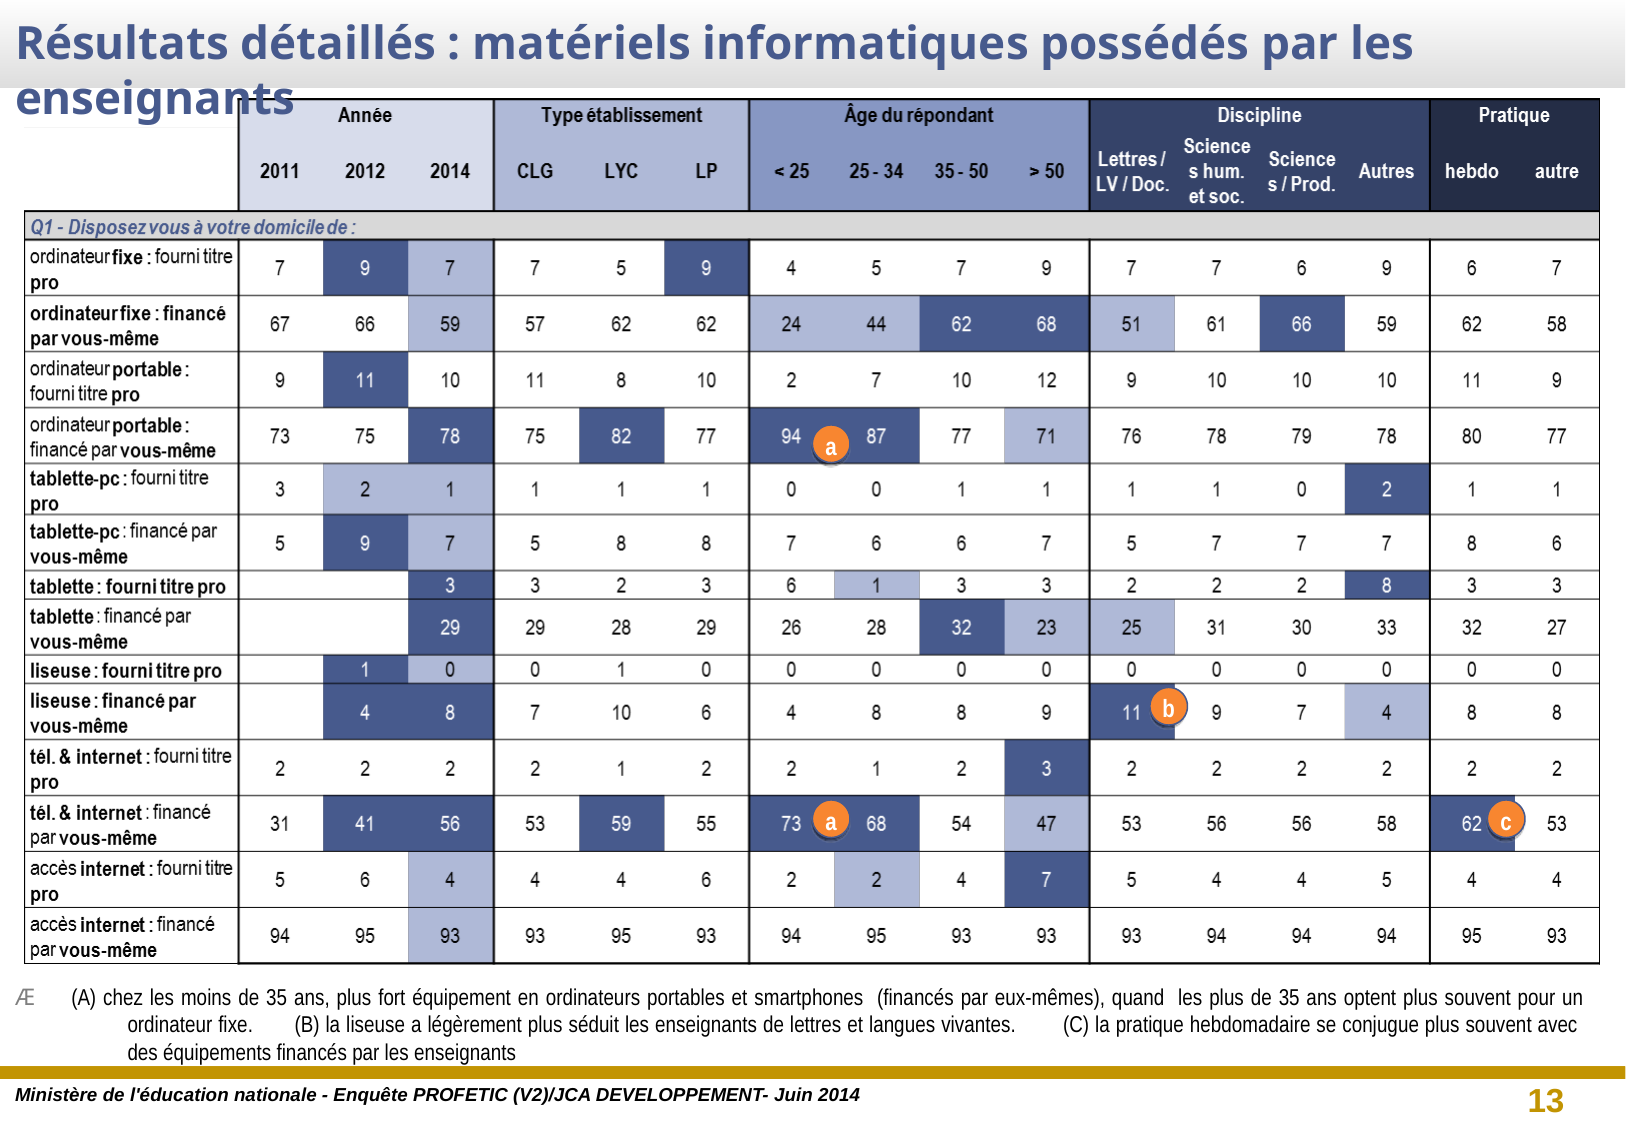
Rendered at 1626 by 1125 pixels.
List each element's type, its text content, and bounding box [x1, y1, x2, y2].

text_box c [1487, 799, 1525, 838]
title Résultats détaillés : matériels informatiques possédés par les enseignants [0, 0, 1625, 88]
picture [144, 96, 154, 109]
picture [24, 96, 1600, 974]
text_box b [1149, 687, 1188, 726]
text_box Ministère de l'éducation nationale - Enquête PROFETIC (V2)/JCA DEVELOPPEMENT- Juin 2014 [0, 1074, 1501, 1125]
text_box a [812, 799, 850, 838]
list (A) chez les moins de 35 ans, plus fort équipement en ordinateurs portables et smartphones (financés par eux-mêmes), quand les plus de 35 ans optent plus souvent pour un ordinateur fixe. (B) la liseuse a légèrement plus séduit les enseignants de lettres et langues vivantes. (C) la pratique hebdomadaire se conjugue plus souvent avec des équipements financés par les enseignants [0, 975, 1600, 1075]
text_box a [812, 424, 850, 463]
text_box 13 [1512, 1071, 1625, 1125]
picture [203, 102, 211, 109]
